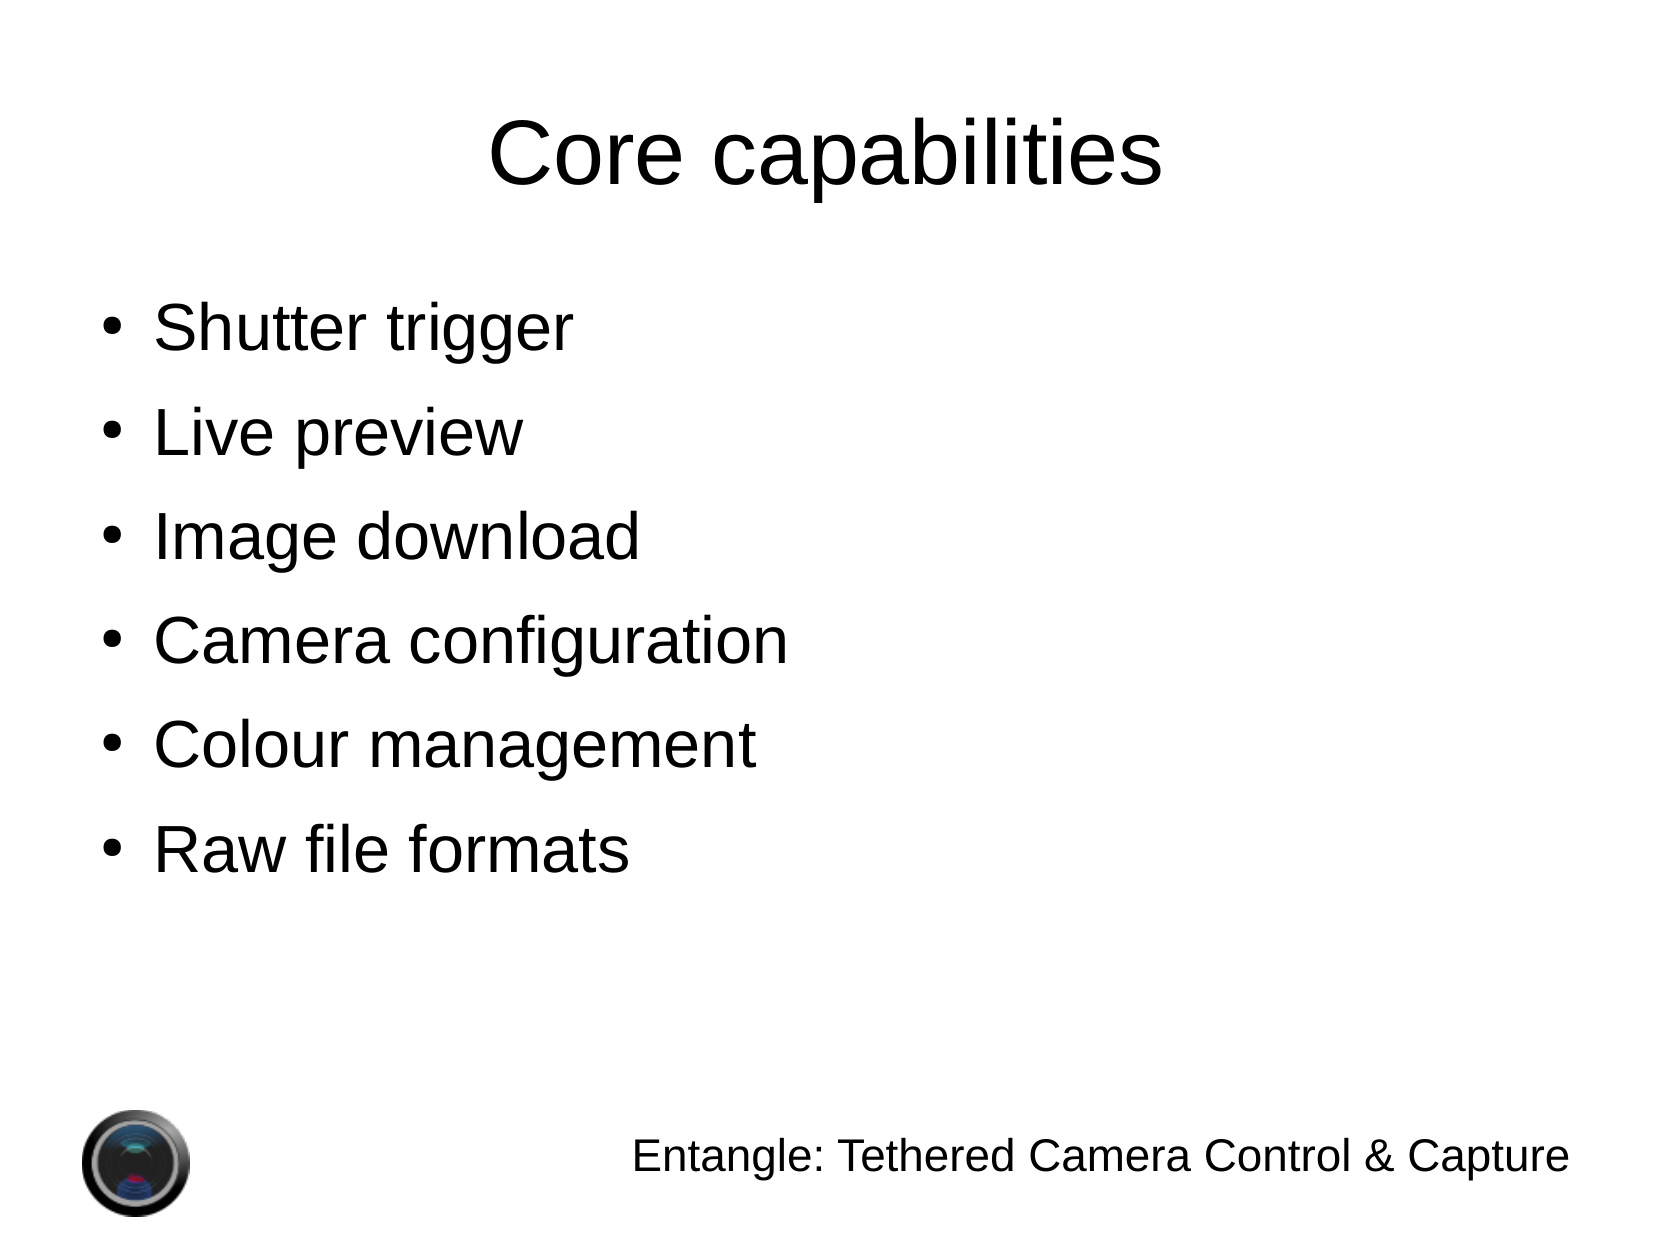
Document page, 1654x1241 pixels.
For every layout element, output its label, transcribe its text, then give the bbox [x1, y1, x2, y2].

list Shutter trigger Live preview Image download Camera configuration Colour management Raw file formats [82, 290, 1571, 1010]
picture [82, 1110, 190, 1217]
title Core capabilities [82, 49, 1571, 257]
